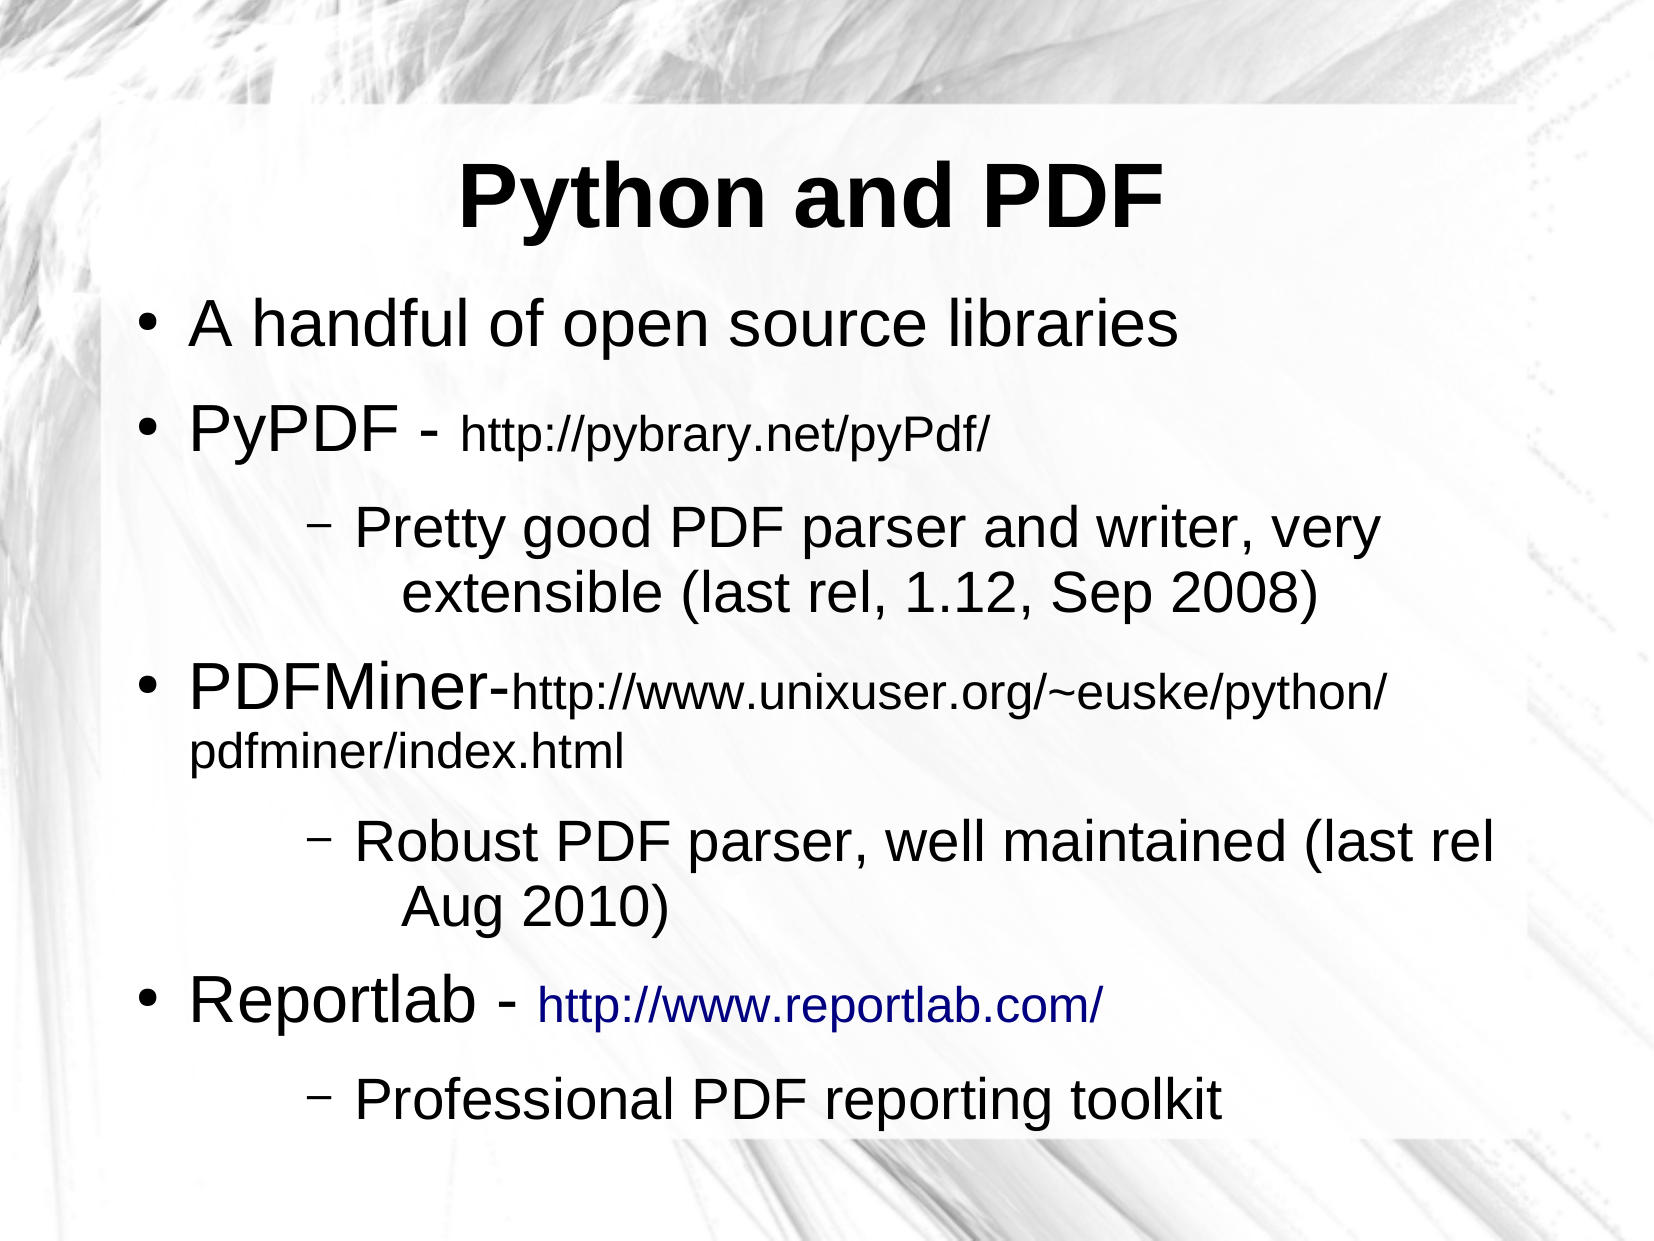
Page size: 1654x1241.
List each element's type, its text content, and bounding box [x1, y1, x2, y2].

title Python and PDF [118, 112, 1506, 281]
picture [0, 0, 1654, 1241]
list A handful of open source libraries PyPDF - http://pybrary.net/pyPdf/ Pretty good PDF parser and writer, very extensible (last rel, 1.12, Sep 2008) PDFMiner-http://www.unixuser.org/~euske/python/pdfminer/index.html Robust PDF parser, well maintained (last rel Aug 2010) Reportlab - http://www.reportlab.com/ Professional PDF reporting toolkit [118, 286, 1571, 1132]
